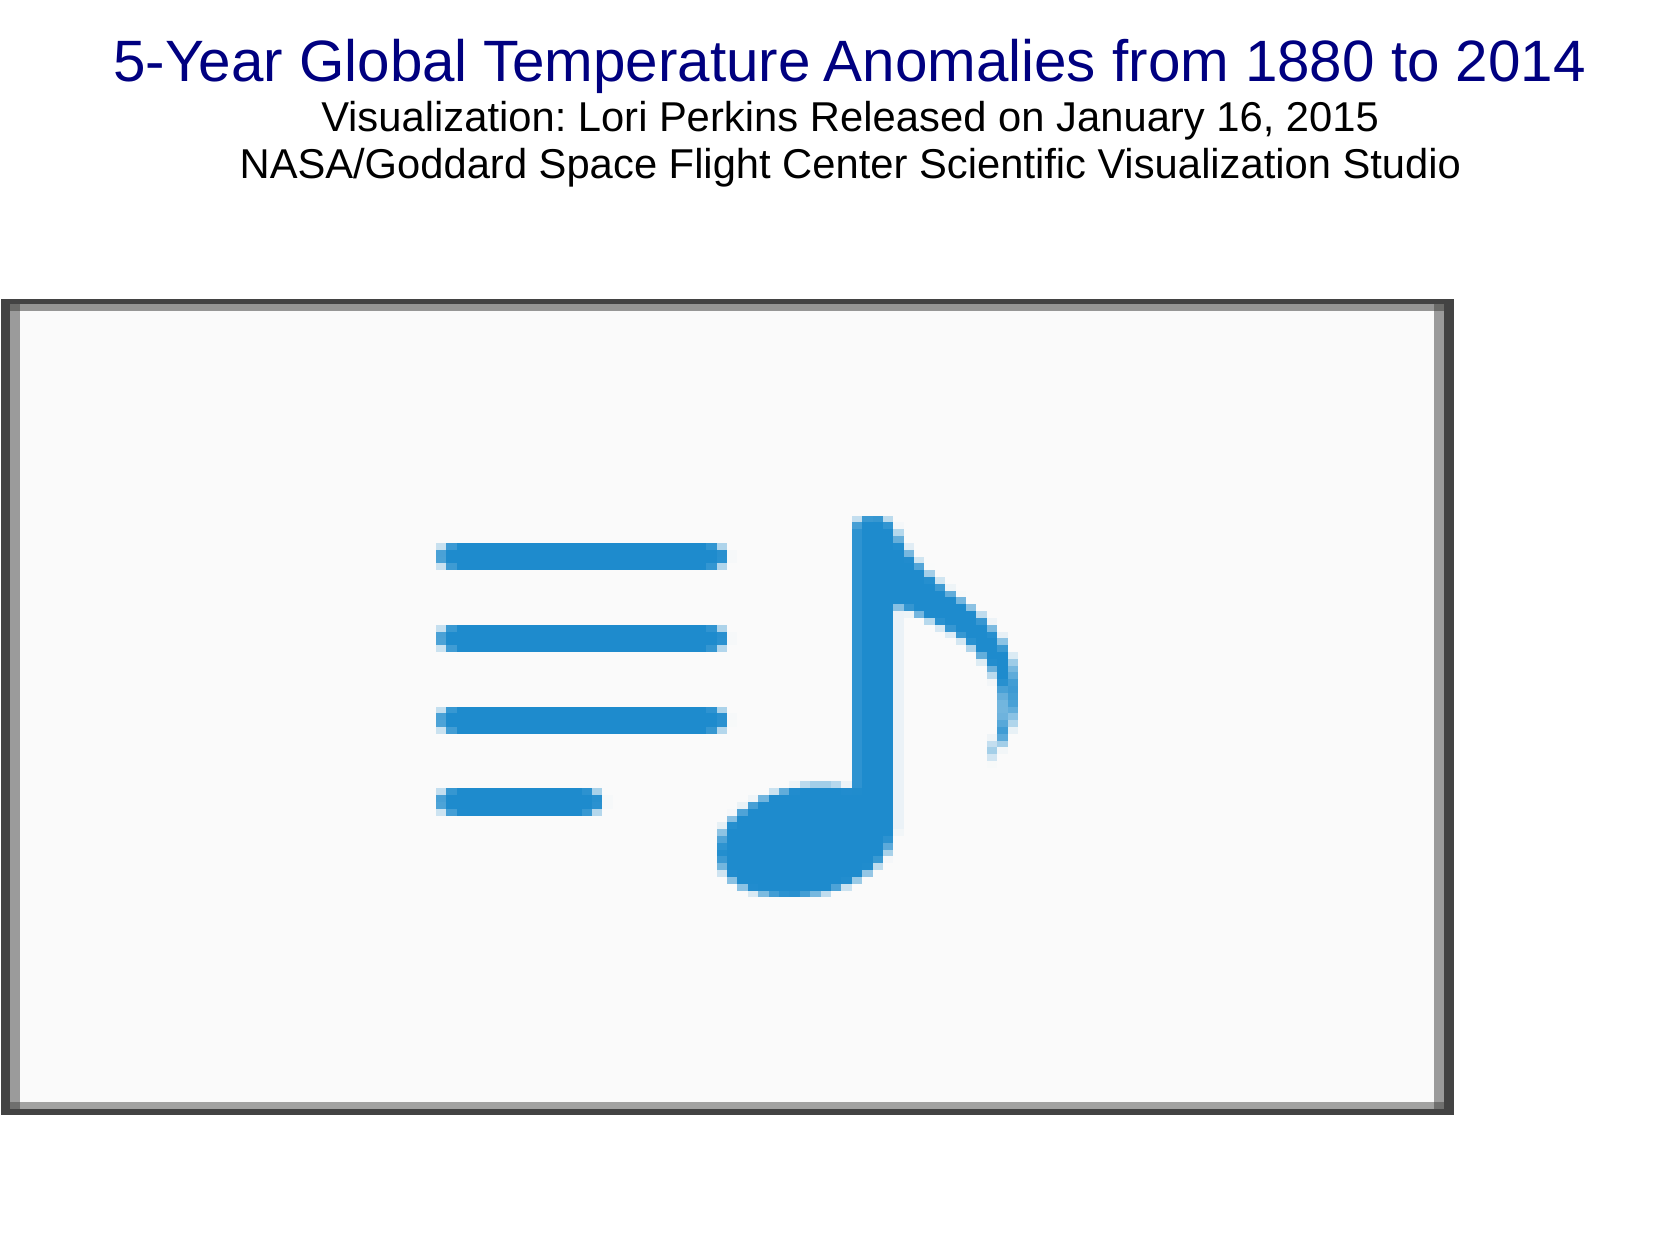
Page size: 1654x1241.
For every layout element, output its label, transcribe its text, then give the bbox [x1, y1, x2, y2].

title 5-Year Global Temperature Anomalies from 1880 to 2014 Visualization: Lori Perkins Released on January 16, 2015 NASA/Goddard Space Flight Center Scientific Visualization Studio [106, 29, 1595, 237]
text_box [0, 297, 1456, 1117]
